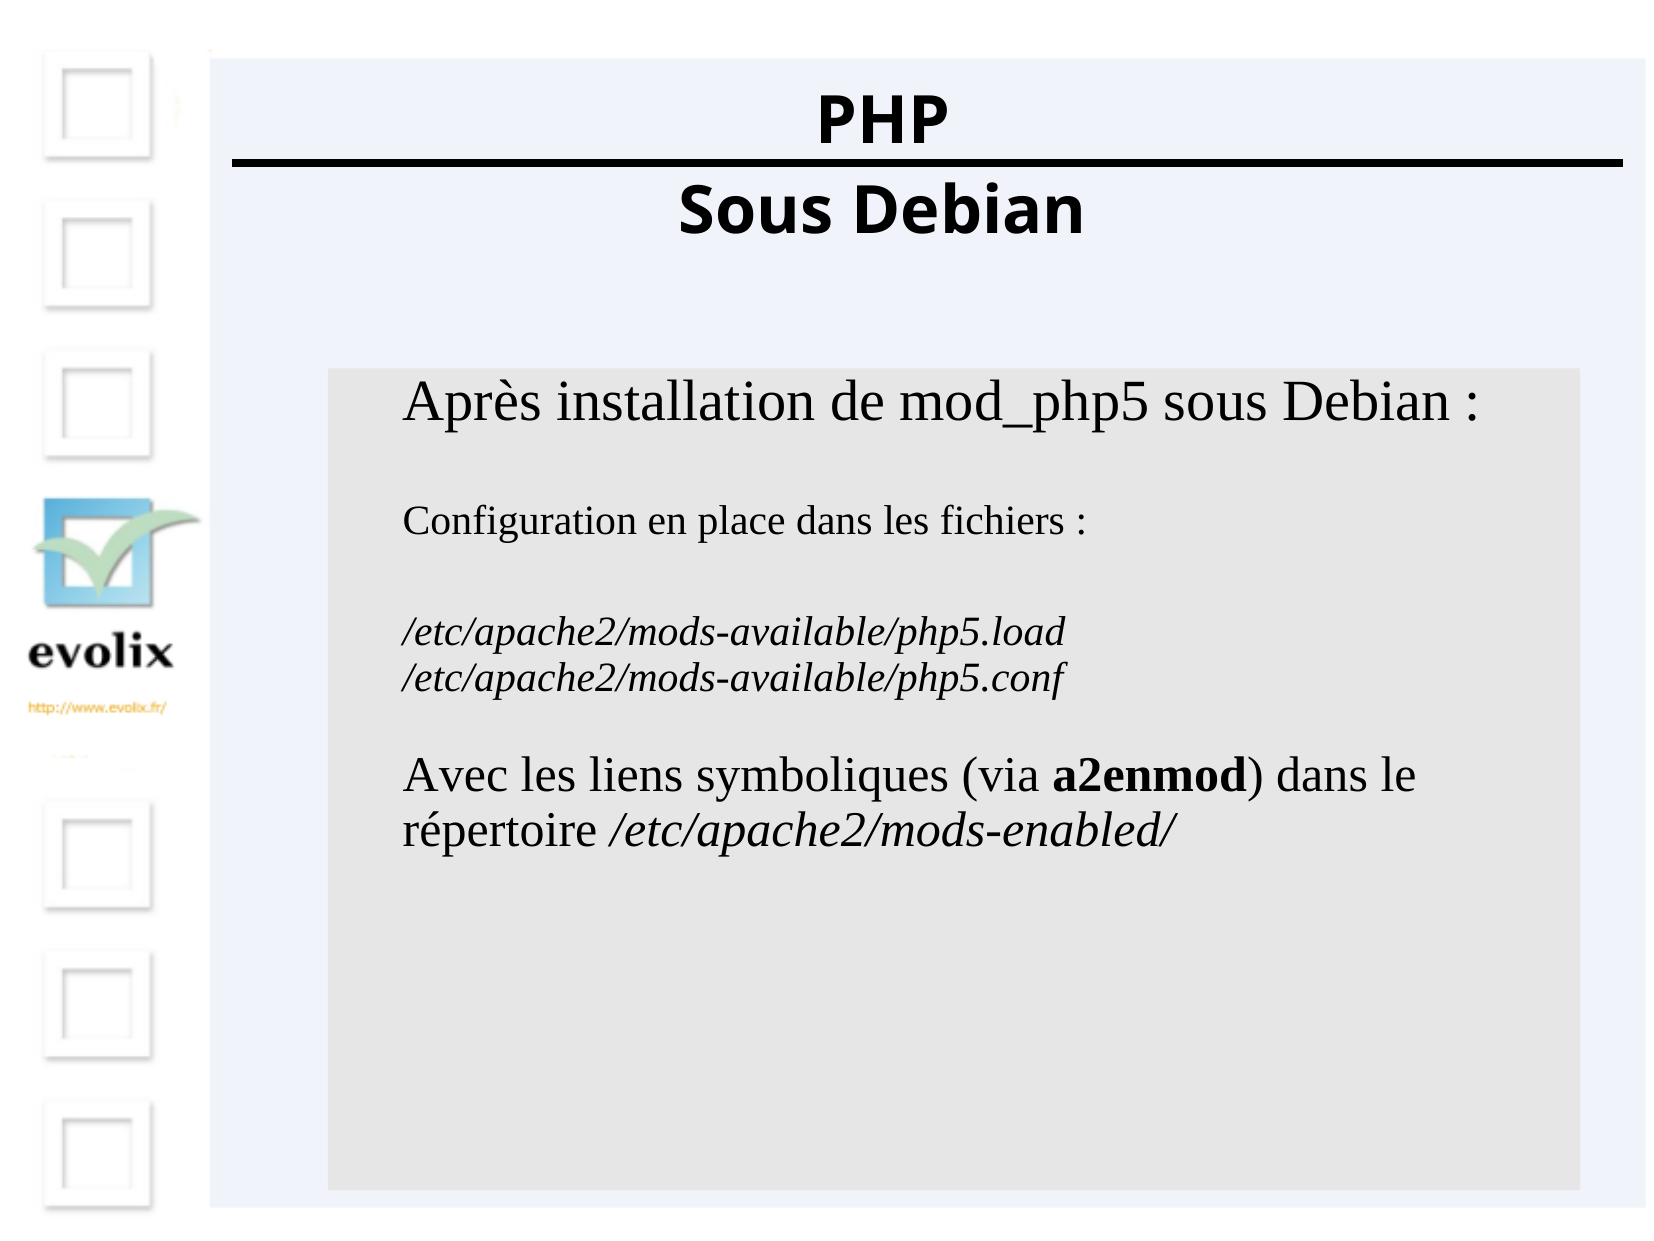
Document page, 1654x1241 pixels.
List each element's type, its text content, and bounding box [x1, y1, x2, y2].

picture [0, 49, 1654, 1218]
title PHP Sous Debian [395, 56, 1370, 269]
text_box Après installation de mod_php5 sous Debian : Configuration en place dans les fichiers : /etc/apache2/mods-available/php5.load /etc/apache2/mods-available/php5.conf Avec les liens symboliques (via a2enmod) dans le répertoire /etc/apache2/mods-enabled/ [327, 368, 1581, 1191]
